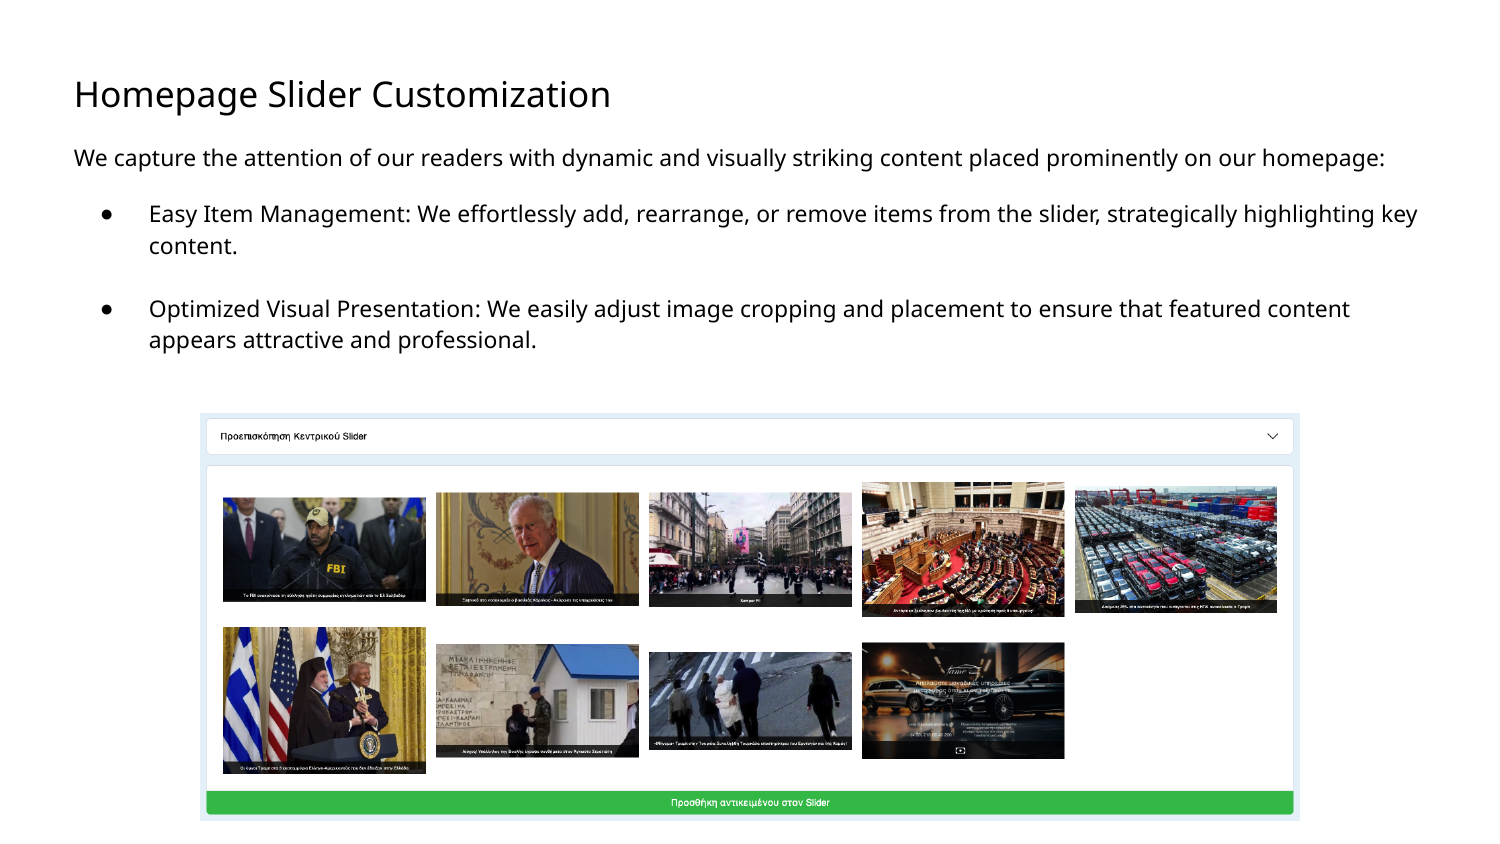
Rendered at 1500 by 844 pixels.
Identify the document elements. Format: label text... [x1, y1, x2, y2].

picture [200, 413, 1300, 821]
text_box Homepage Slider Customization We capture the attention of our readers with dynamic and visually striking content placed prominently on our homepage: Easy Item Management: We effortlessly add, rearrange, or remove items from the slider, strategically highlighting key content. Optimized Visual Presentation: We easily adjust image cropping and placement to ensure that featured content appears attractive and professional. [58, 50, 1440, 369]
